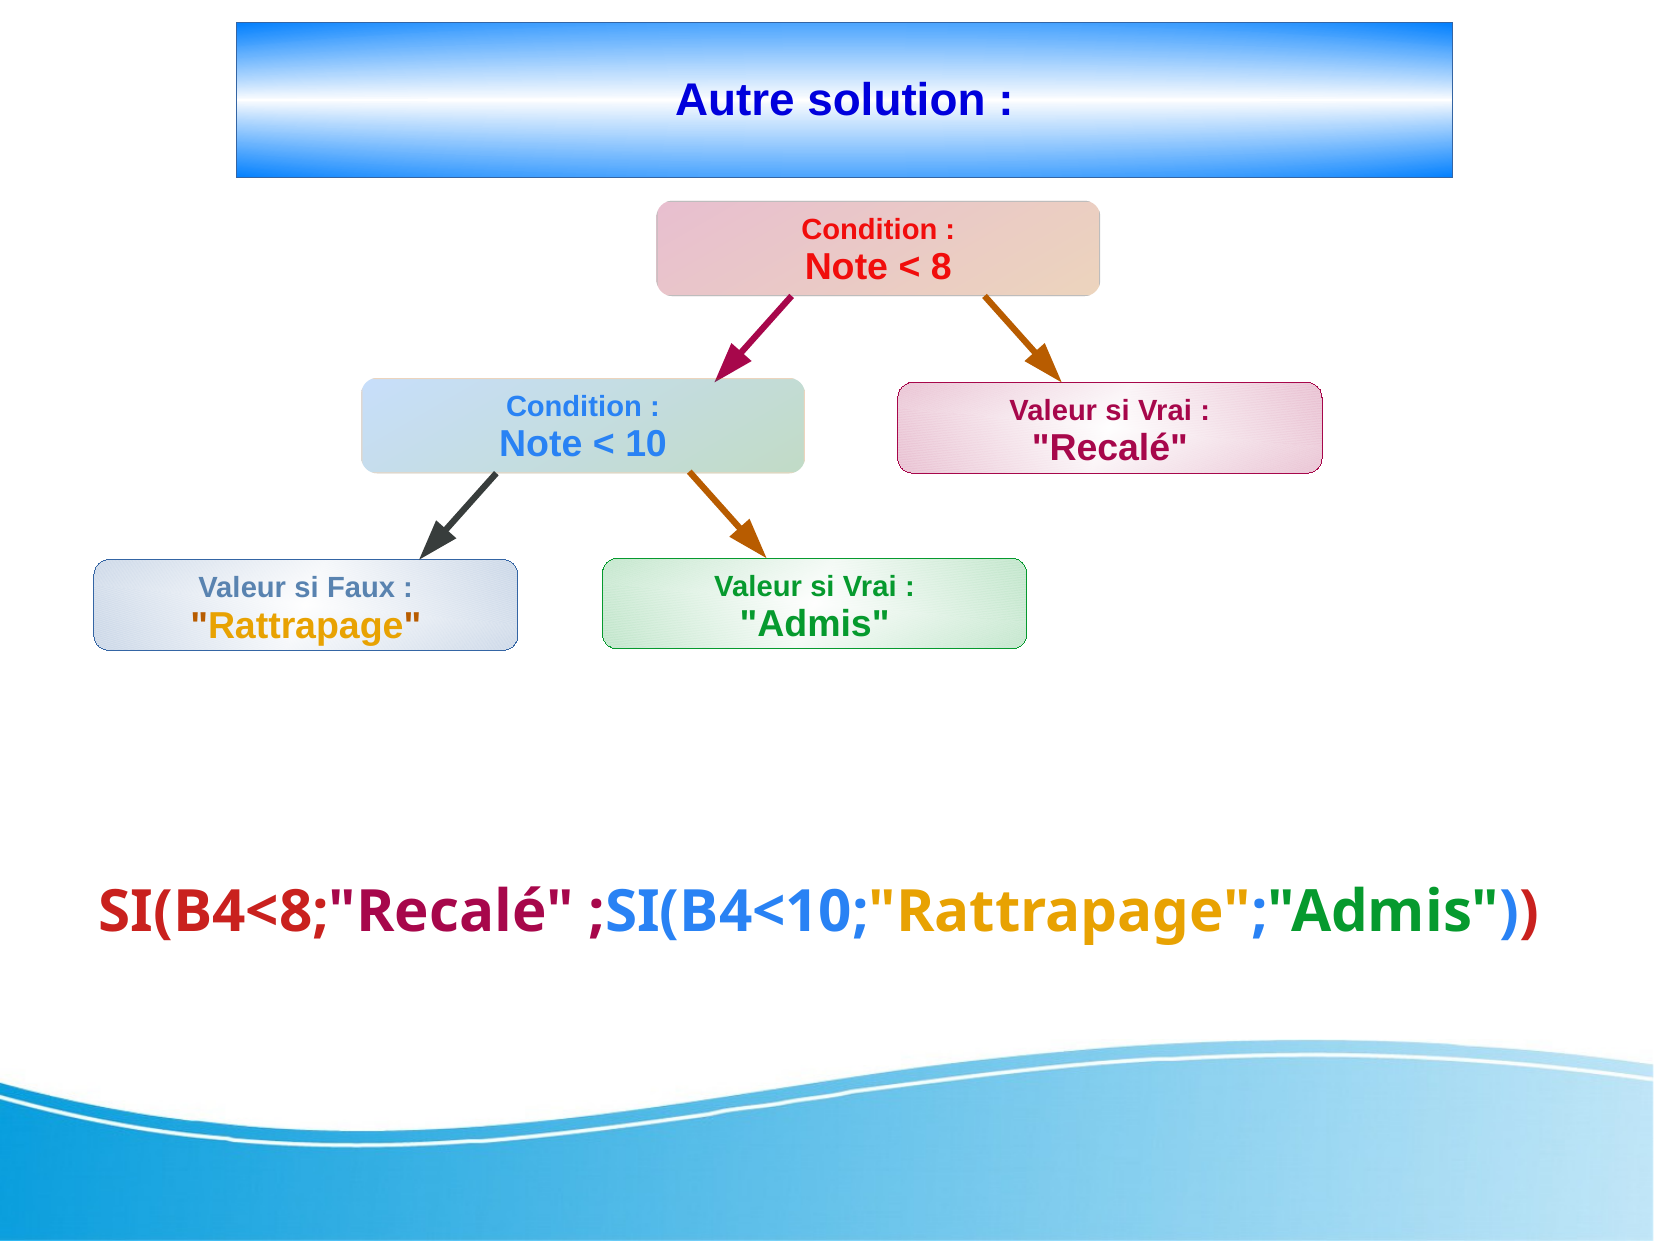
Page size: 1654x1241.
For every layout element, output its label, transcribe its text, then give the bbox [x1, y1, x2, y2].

text_box Valeur si Vrai : "Admis" [602, 558, 1027, 649]
text_box Condition : Note < 8 [656, 200, 1101, 297]
picture [0, 1039, 1654, 1241]
text_box Autre solution : [236, 22, 1453, 178]
text_box Valeur si Faux : "Rattrapage" [93, 559, 518, 651]
text_box SI(B4<8;"Recalé" ;SI(B4<10;"Rattrapage";"Admis")) [84, 861, 1654, 950]
text_box Valeur si Vrai : "Recalé" [897, 382, 1323, 474]
text_box Condition : Note < 10 [361, 378, 805, 474]
